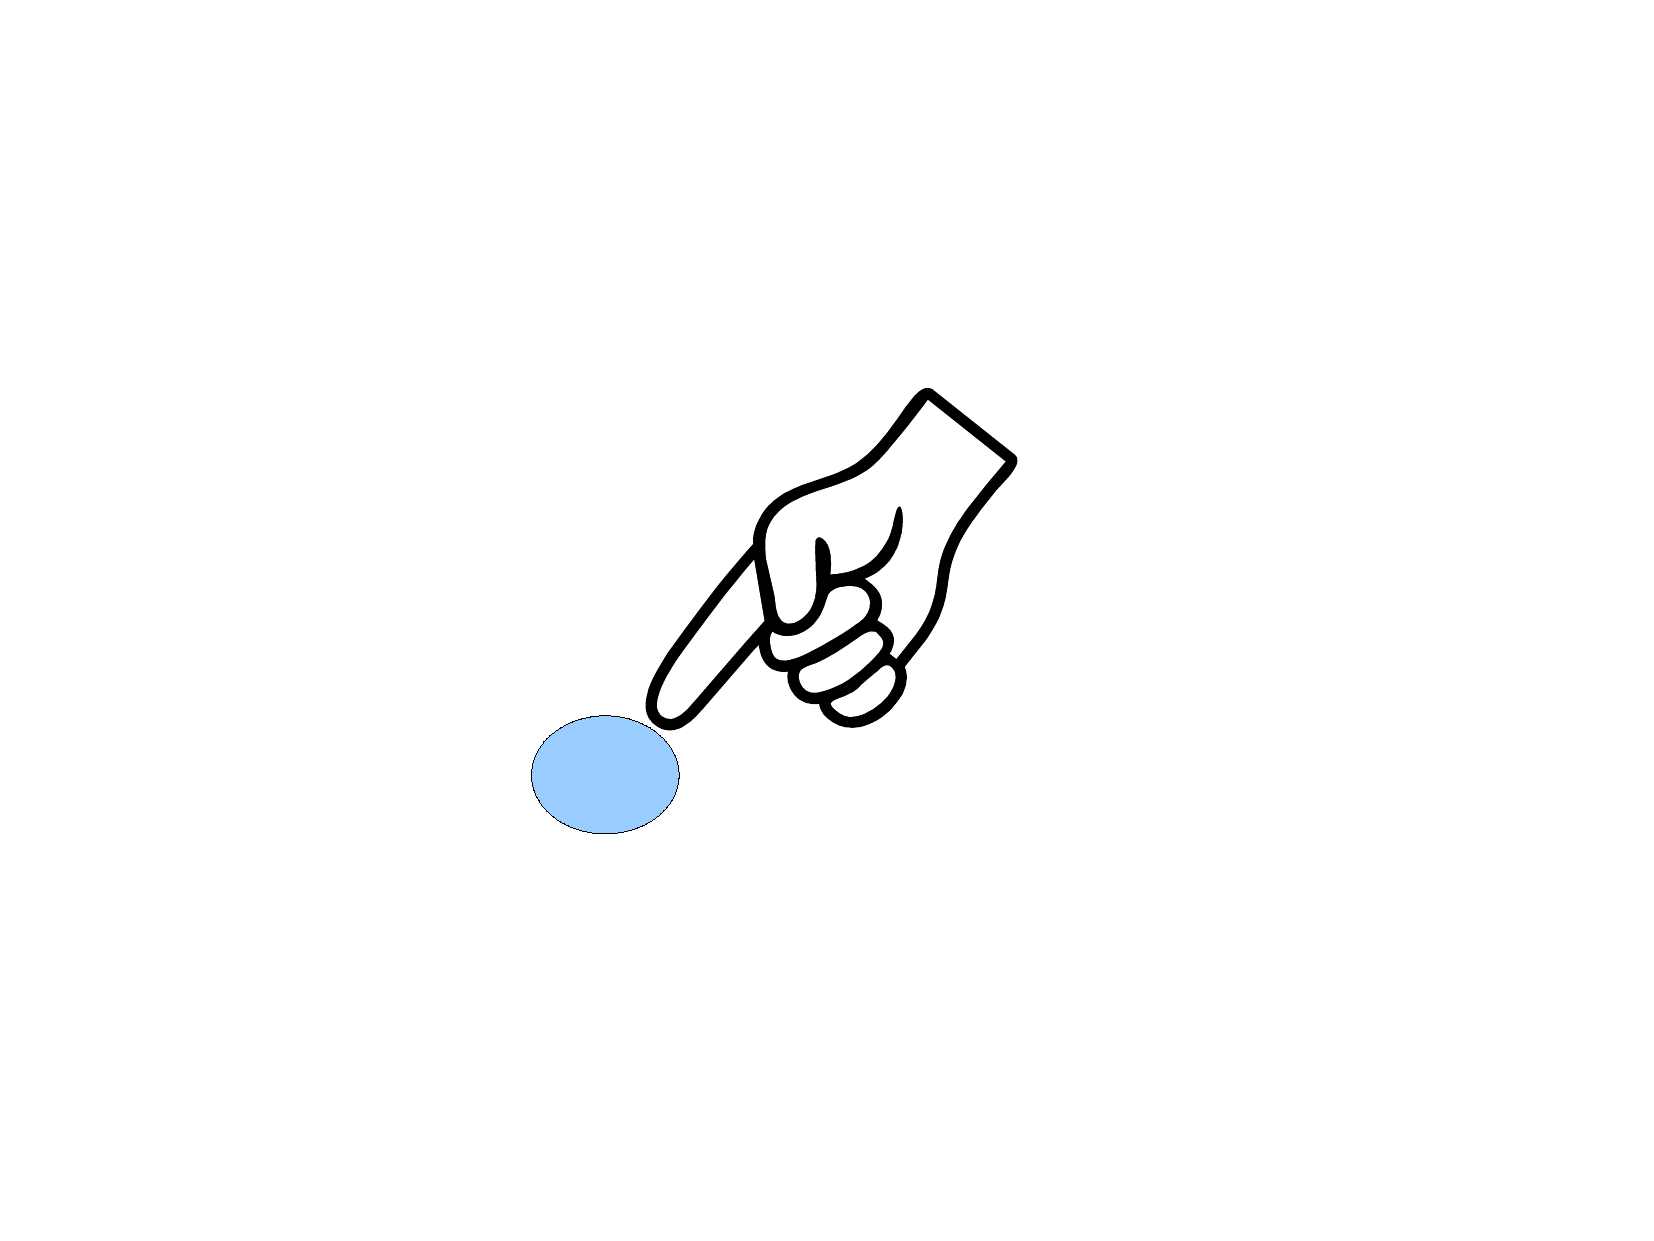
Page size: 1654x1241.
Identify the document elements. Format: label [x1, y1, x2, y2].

text_box [531, 715, 680, 834]
picture [617, 354, 1063, 834]
